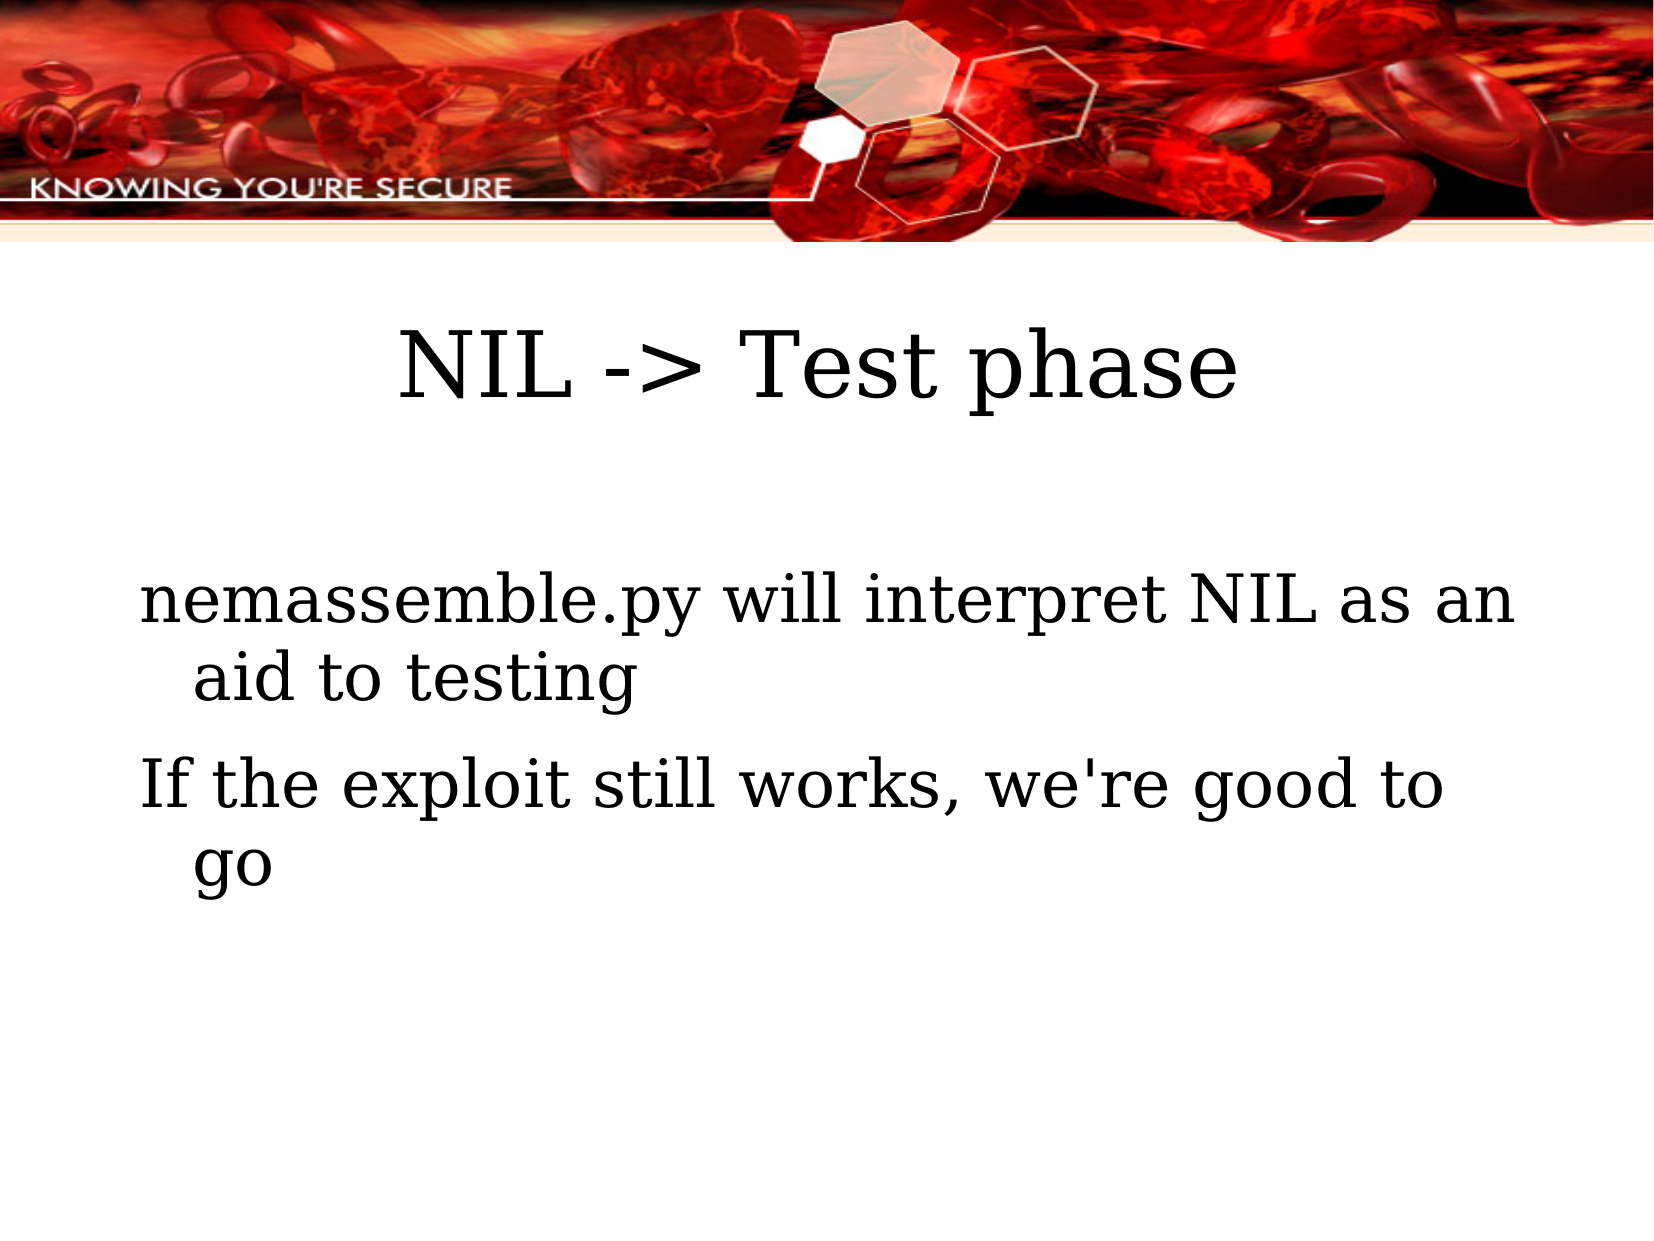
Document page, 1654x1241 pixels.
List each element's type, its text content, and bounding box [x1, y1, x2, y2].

title NIL -> Test phase [113, 261, 1526, 470]
list nemassemble.py will interpret NIL as an aid to testing If the exploit still works, we're good to go [121, 560, 1534, 1127]
picture [0, 0, 1654, 242]
